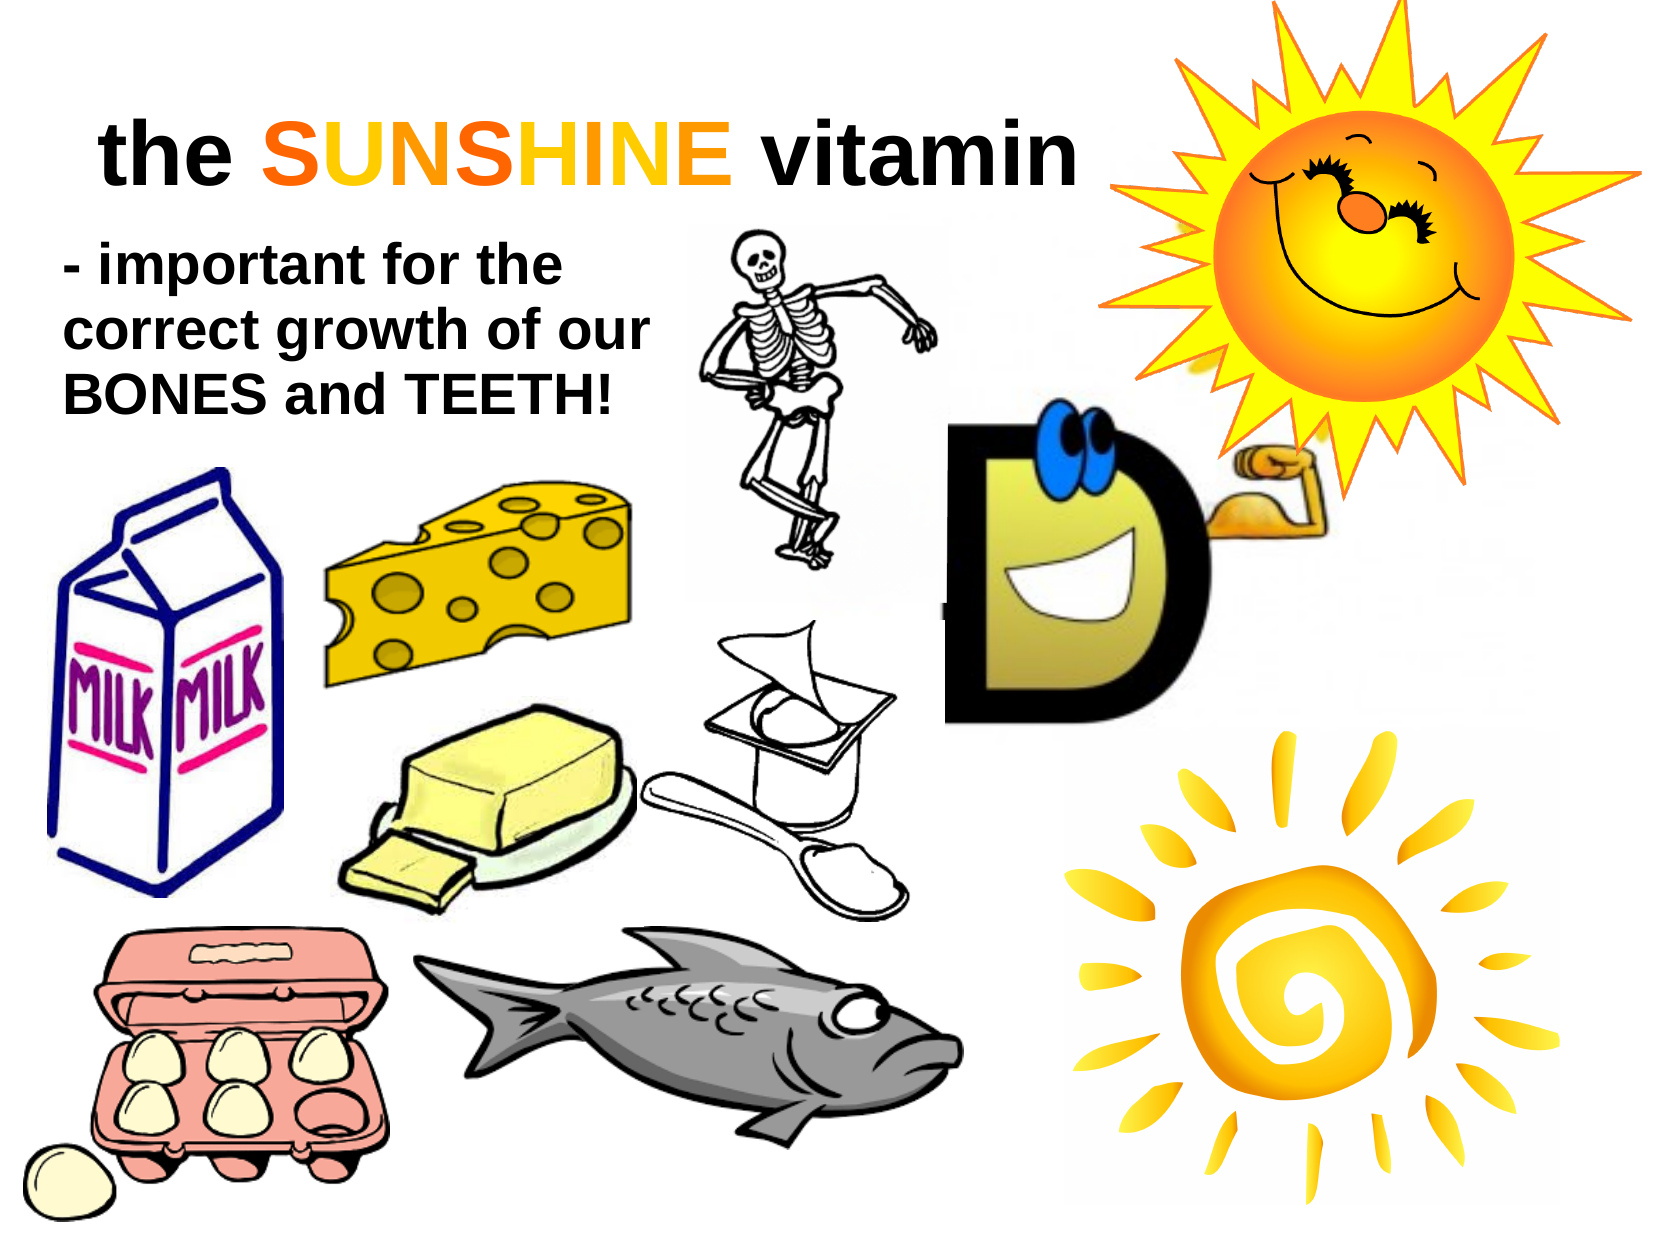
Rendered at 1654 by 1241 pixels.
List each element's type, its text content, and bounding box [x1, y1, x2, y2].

picture [23, 0, 1642, 1222]
text_box the SUNSHINE vitamin [82, 95, 1111, 213]
picture [47, 467, 284, 898]
text_box - important for the correct growth of our BONES and TEETH! [47, 224, 687, 436]
